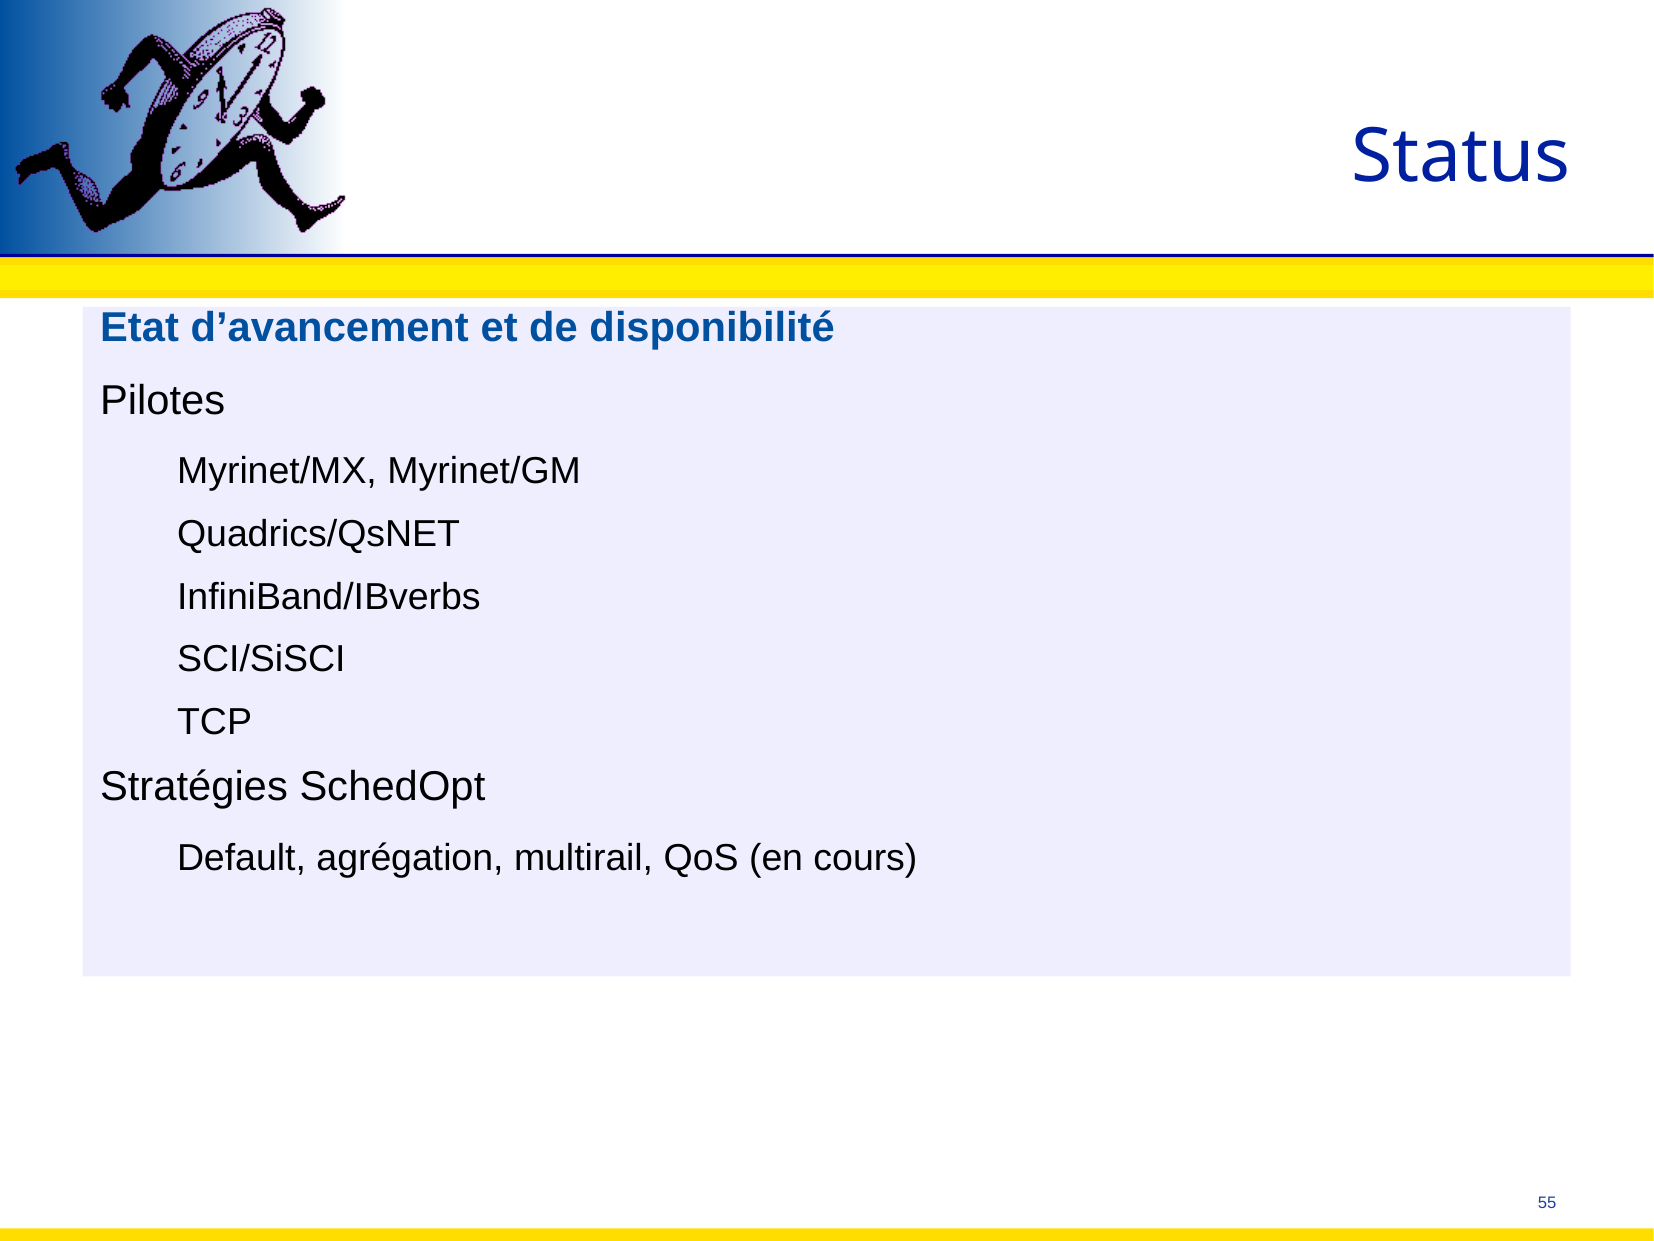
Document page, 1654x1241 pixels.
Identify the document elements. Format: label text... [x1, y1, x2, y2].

picture [14, 0, 353, 245]
list Etat d’avancement et de disponibilité Pilotes Myrinet/MX, Myrinet/GM Quadrics/QsNET InfiniBand/IBverbs SCI/SiSCI TCP Stratégies SchedOpt Default, agrégation, multirail, QoS (en cours) [82, 306, 1571, 977]
title Status [372, 49, 1571, 257]
